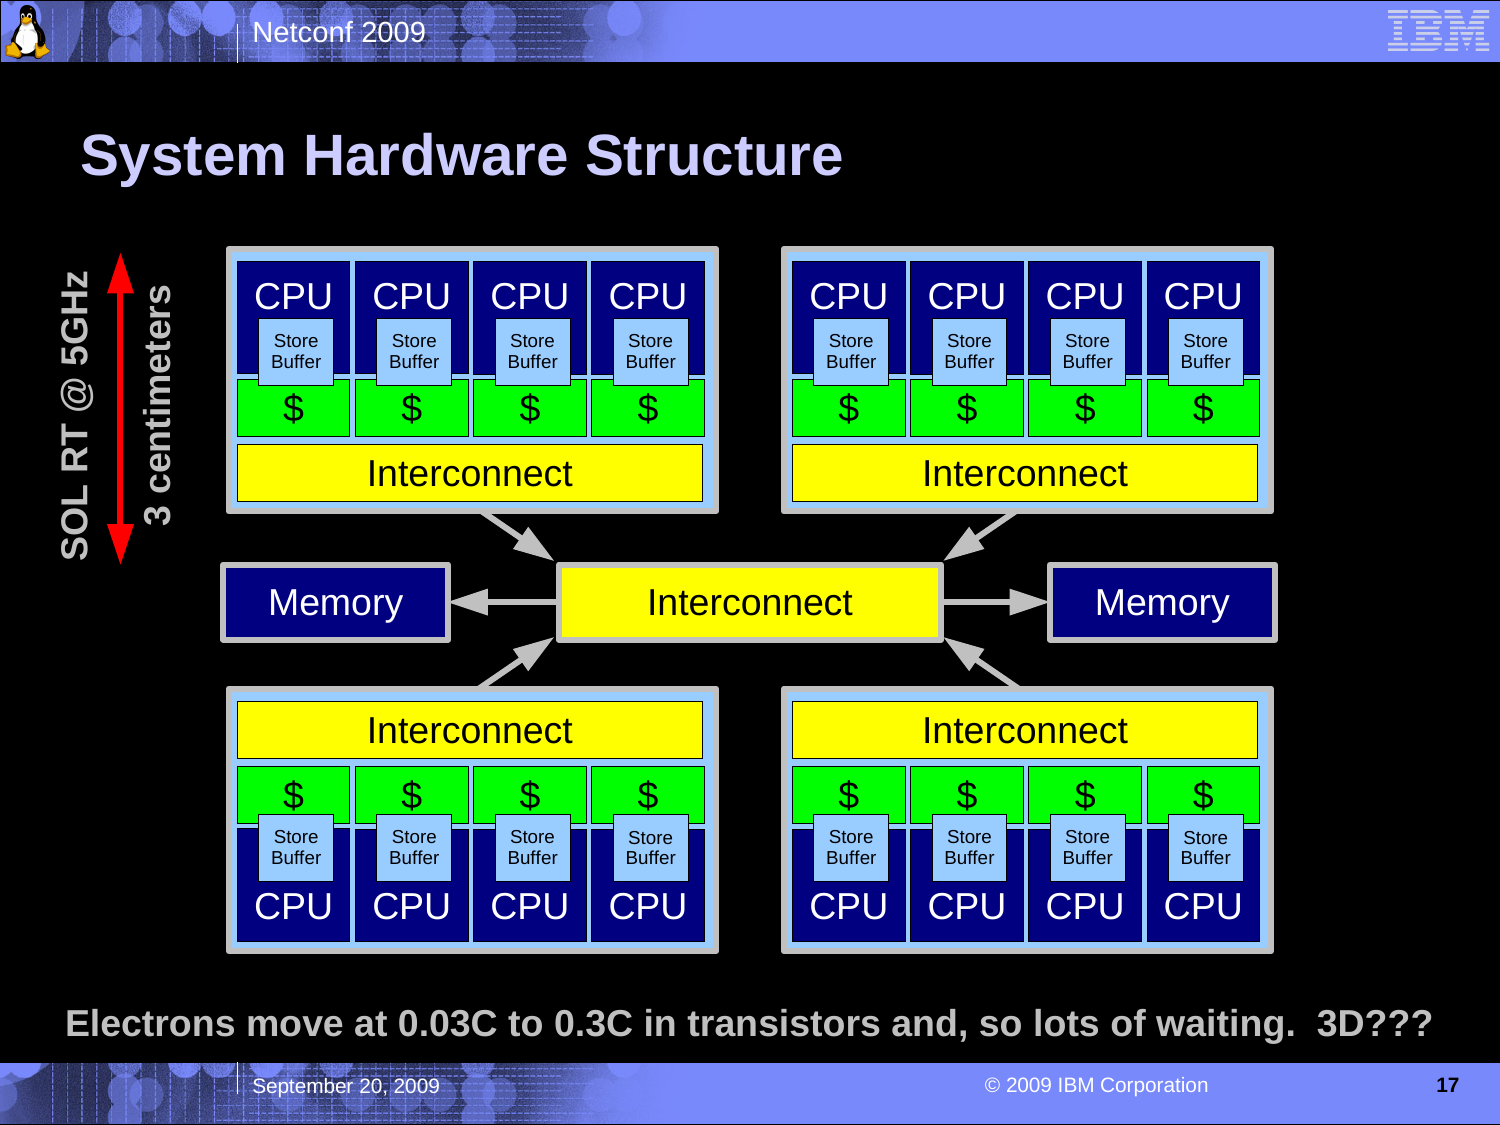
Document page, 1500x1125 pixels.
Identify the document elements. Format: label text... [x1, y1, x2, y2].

text_box $ [1147, 766, 1260, 824]
text_box $ [910, 379, 1024, 437]
text_box Store Buffer [1168, 814, 1244, 882]
text_box CPU [792, 829, 906, 942]
text_box $ [910, 766, 1024, 824]
text_box Interconnect [792, 701, 1258, 759]
text_box CPU [591, 261, 705, 375]
text_box Store Buffer [258, 318, 334, 386]
text_box [228, 248, 717, 512]
text_box Store Buffer [813, 814, 889, 882]
text_box $ [355, 379, 469, 437]
text_box CPU [1147, 829, 1260, 942]
text_box Store Buffer [376, 814, 452, 882]
title System Hardware Structure [79, 116, 1433, 199]
text_box Store Buffer [495, 814, 571, 882]
text_box [783, 248, 1272, 512]
text_box $ [792, 766, 906, 824]
text_box Store Buffer [932, 814, 1007, 882]
text_box CPU [1028, 829, 1142, 942]
text_box Store Buffer [376, 318, 452, 386]
text_box CPU [473, 829, 587, 942]
text_box [783, 688, 1272, 952]
text_box Interconnect [558, 564, 942, 640]
text_box Memory [223, 564, 449, 640]
text_box Store Buffer [932, 318, 1007, 386]
text_box Store Buffer [1050, 814, 1126, 882]
text_box CPU [473, 261, 587, 375]
text_box SOL RT @ 5GHz [45, 255, 103, 577]
text_box Store Buffer [258, 814, 334, 882]
text_box $ [1147, 379, 1260, 437]
text_box CPU [591, 829, 705, 942]
text_box Interconnect [237, 701, 703, 759]
picture [1, 1, 1500, 62]
text_box Memory [1050, 564, 1276, 640]
text_box Store Buffer [1050, 318, 1126, 386]
text_box Interconnect [237, 444, 703, 502]
text_box Store Buffer [813, 318, 889, 386]
text_box CPU [910, 261, 1024, 375]
text_box [228, 688, 717, 952]
text_box Store Buffer [495, 318, 571, 386]
text_box Store Buffer [1168, 318, 1244, 386]
text_box $ [591, 379, 705, 437]
text_box Store Buffer [613, 318, 689, 386]
text_box $ [473, 766, 587, 824]
text_box $ [237, 766, 350, 824]
text_box CPU [237, 261, 350, 374]
text_box CPU [1028, 261, 1142, 375]
text_box $ [792, 379, 906, 437]
text_box $ [1028, 766, 1142, 824]
text_box $ [237, 379, 350, 437]
text_box Interconnect [792, 444, 1258, 502]
text_box $ [355, 766, 469, 824]
text_box $ [591, 766, 705, 824]
picture [0, 1063, 1500, 1124]
text_box CPU [1147, 261, 1260, 375]
text_box Electrons move at 0.03C to 0.3C in transistors and, so lots of waiting. 3D??? [50, 994, 1450, 1052]
text_box CPU [355, 829, 469, 942]
text_box Store Buffer [613, 814, 689, 882]
text_box 3 centimeters [128, 270, 186, 541]
text_box CPU [910, 829, 1024, 942]
text_box CPU [355, 261, 469, 374]
text_box CPU [792, 261, 906, 374]
text_box $ [473, 379, 587, 437]
text_box $ [1028, 379, 1142, 437]
text_box CPU [237, 828, 350, 942]
